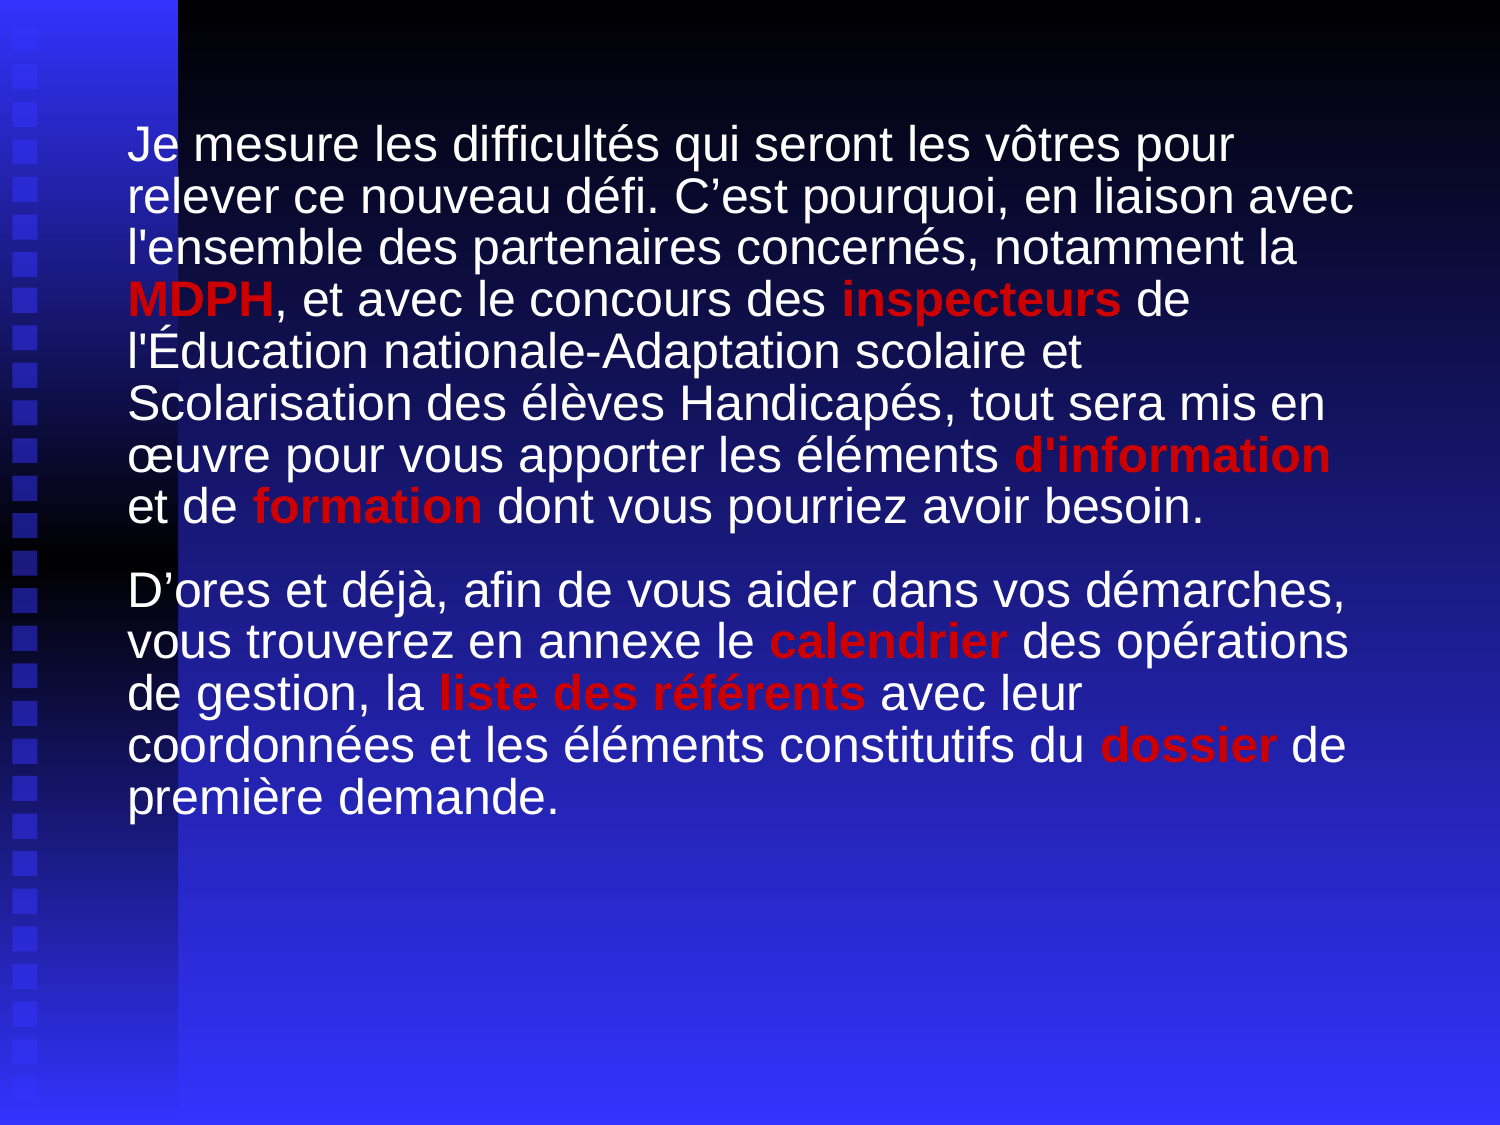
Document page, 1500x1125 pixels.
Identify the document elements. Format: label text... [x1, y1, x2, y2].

text_box Je mesure les difficultés qui seront les vôtres pour relever ce nouveau défi. C’est pourquoi, en liaison avec l'ensemble des partenaires concernés, notamment la MDPH, et avec le concours des inspecteurs de l'Éducation nationale-Adaptation scolaire et Scolarisation des élèves Handicapés, tout sera mis en œuvre pour vous apporter les éléments d'information et de formation dont vous pourriez avoir besoin. D’ores et déjà, afin de vous aider dans vos démarches, vous trouverez en annexe le calendrier des opérations de gestion, la liste des référents avec leur coordonnées et les éléments constitutifs du dossier de première demande. [112, 112, 1388, 833]
